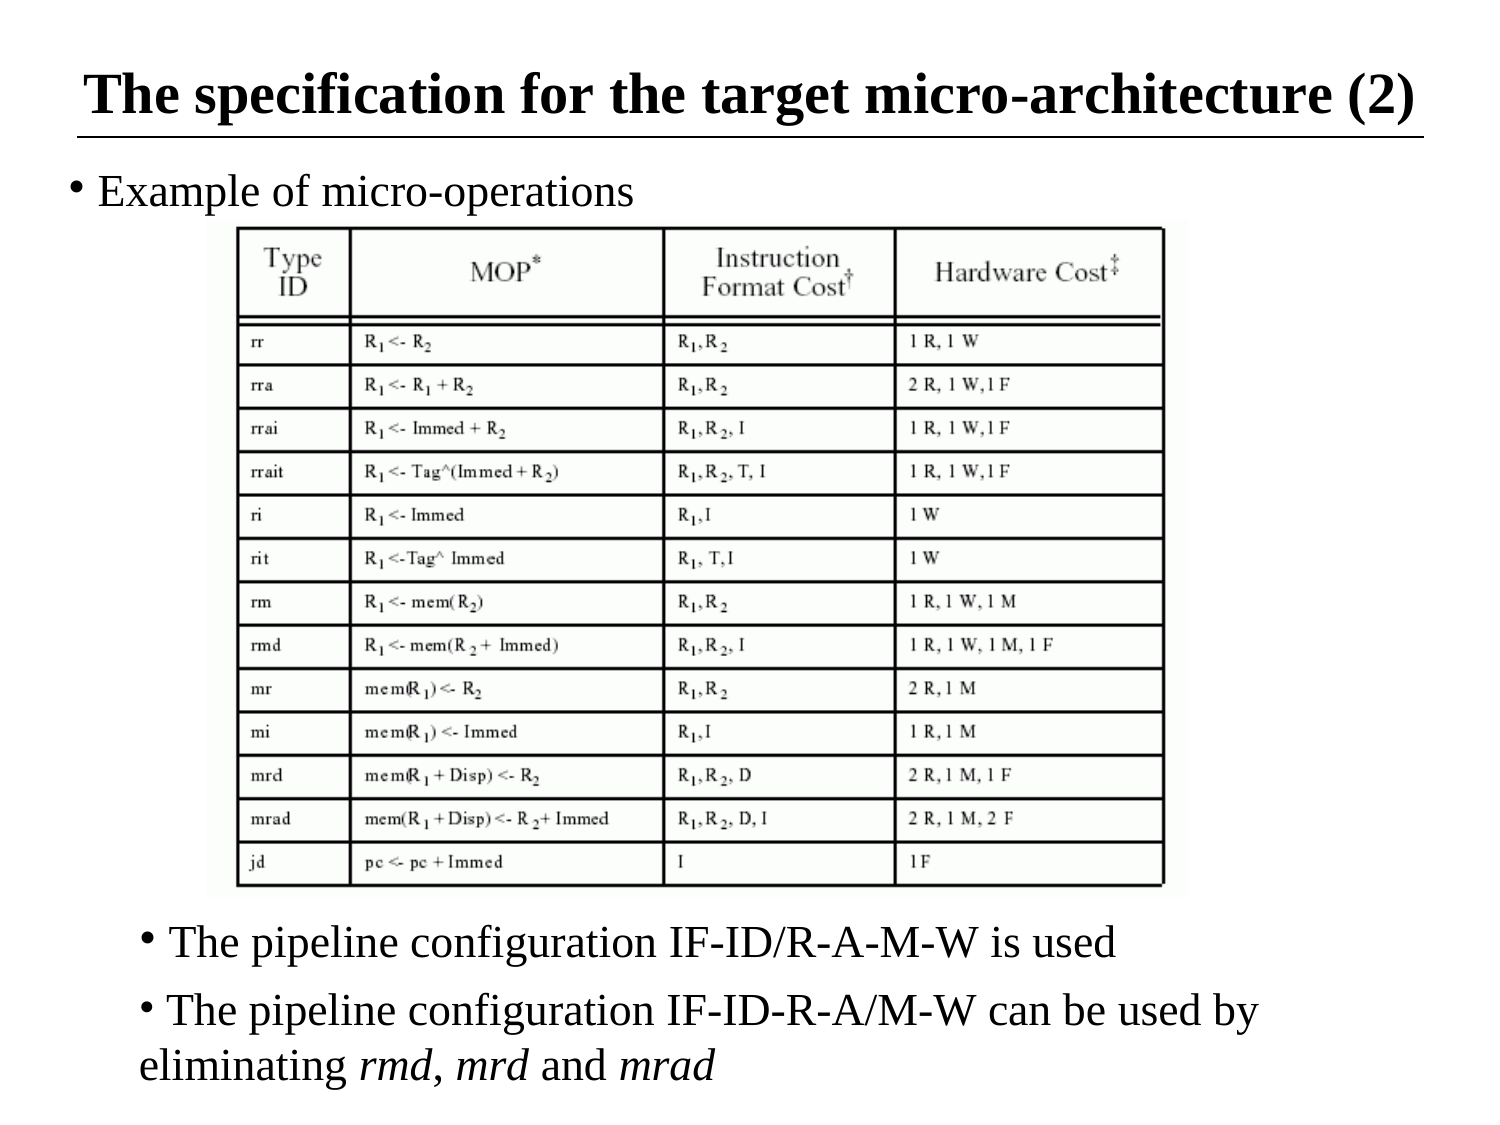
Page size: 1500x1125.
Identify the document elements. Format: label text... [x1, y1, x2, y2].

text_box The specification for the target micro-architecture (2) [64, 30, 1435, 149]
picture [206, 219, 1188, 897]
text_box Example of micro-operations [53, 148, 756, 225]
text_box The pipeline configuration IF-ID/R-A-M-W is used The pipeline configuration IF-ID-R-A/M-W can be used by eliminating rmd, mrd and mrad [123, 900, 1471, 1098]
